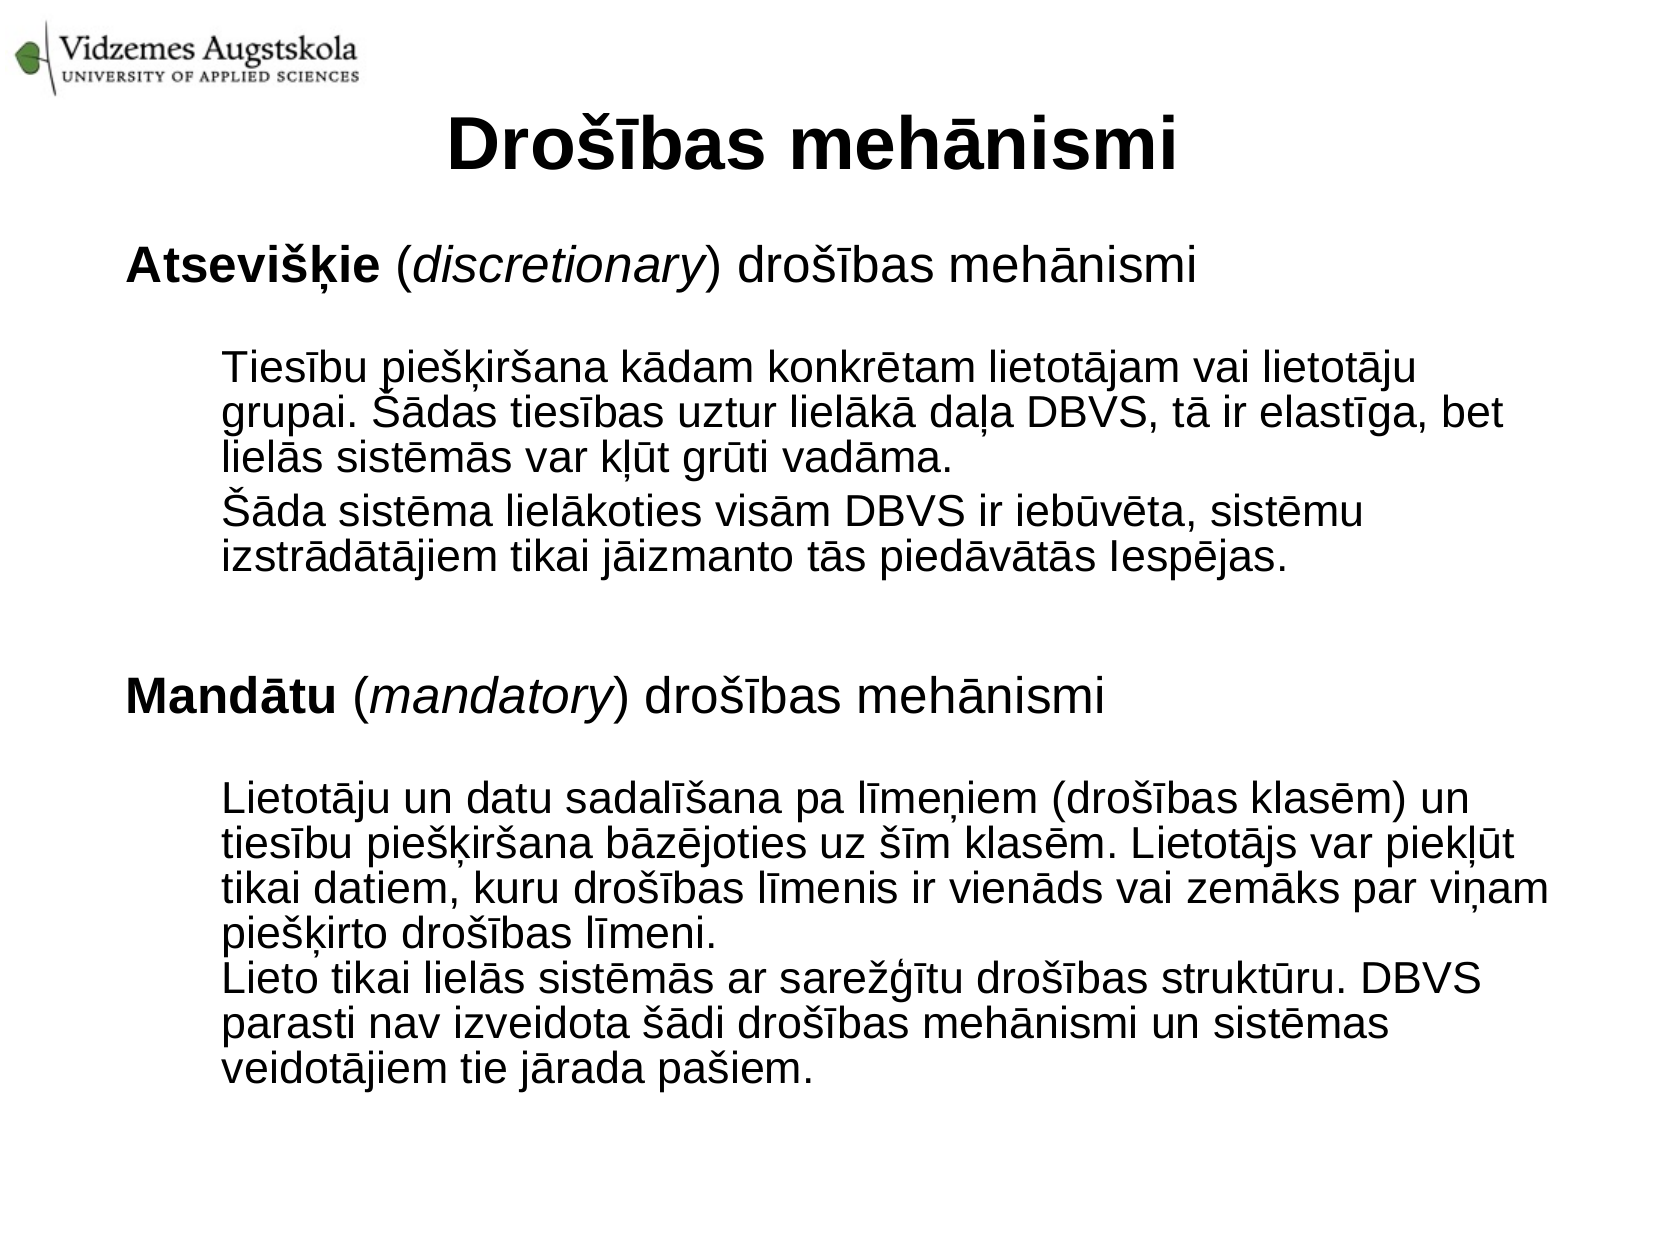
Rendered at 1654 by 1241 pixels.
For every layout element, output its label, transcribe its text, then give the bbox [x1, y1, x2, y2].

title Drošības mehānismi [94, 103, 1512, 188]
picture [5, 2, 368, 113]
list Atsevišķie (discretionary) drošības mehānismi Tiesību piešķiršana kādam konkrētam lietotājam vai lietotāju grupai. Šādas tiesības uztur lielākā daļa DBVS, tā ir elastīga, bet lielās sistēmās var kļūt grūti vadāma. Šāda sistēma lielākoties visām DBVS ir iebūvēta, sistēmu izstrādātājiem tikai jāizmanto tās piedāvātās Iespējas. Mandātu (mandatory) drošības mehānismi Lietotāju un datu sadalīšana pa līmeņiem (drošības klasēm) un tiesību piešķiršana bāzējoties uz šīm klasēm. Lietotājs var piekļūt tikai datiem, kuru drošības līmenis ir vienāds vai zemāks par viņam piešķirto drošības līmeni. Lieto tikai lielās sistēmās ar sarežģītu drošības struktūru. DBVS parasti nav izveidota šādi drošības mehānismi un sistēmas veidotājiem tie jārada pašiem. [82, 236, 1569, 1107]
